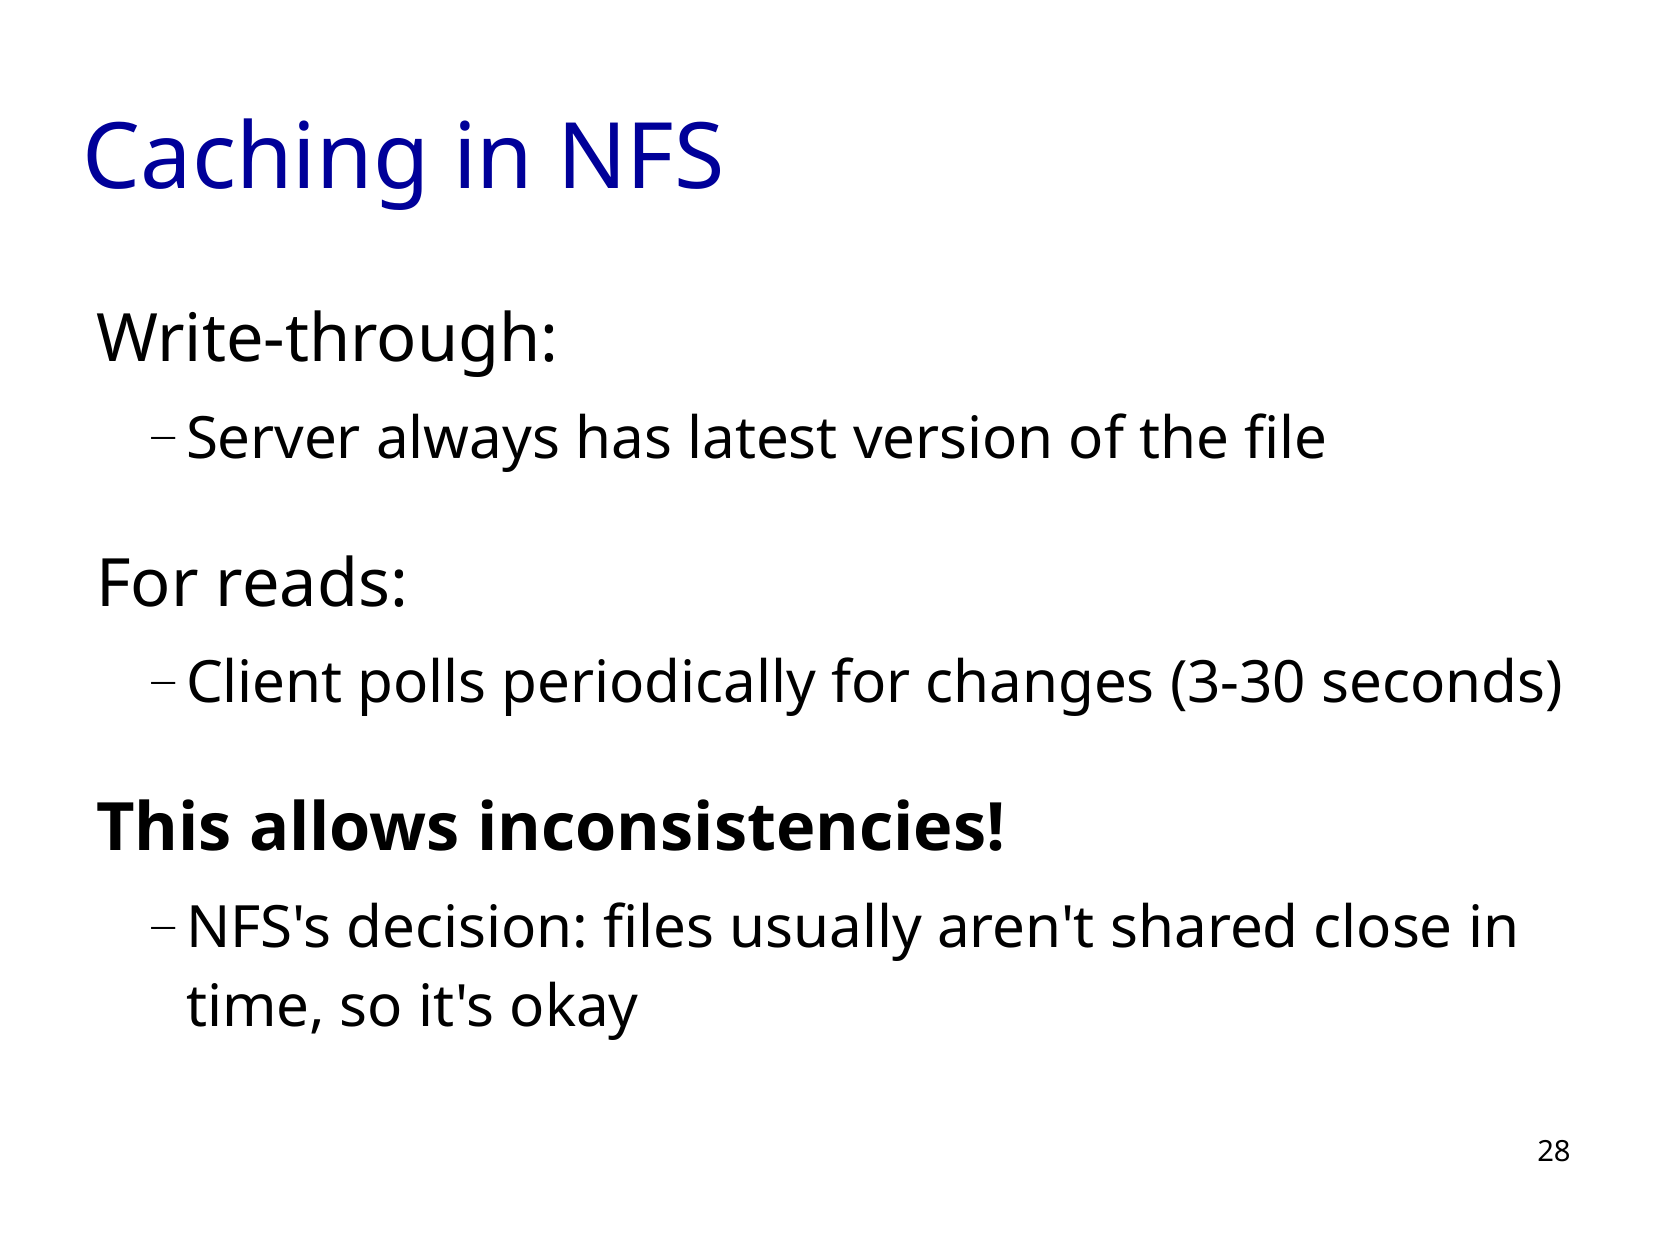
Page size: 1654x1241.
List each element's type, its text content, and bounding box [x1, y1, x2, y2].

list Write-through: Server always has latest version of the file For reads: Client polls periodically for changes (3-30 seconds) This allows inconsistencies! NFS's decision: files usually aren't shared close in time, so it's okay [60, 290, 1571, 1096]
title Caching in NFS [82, 49, 1571, 257]
